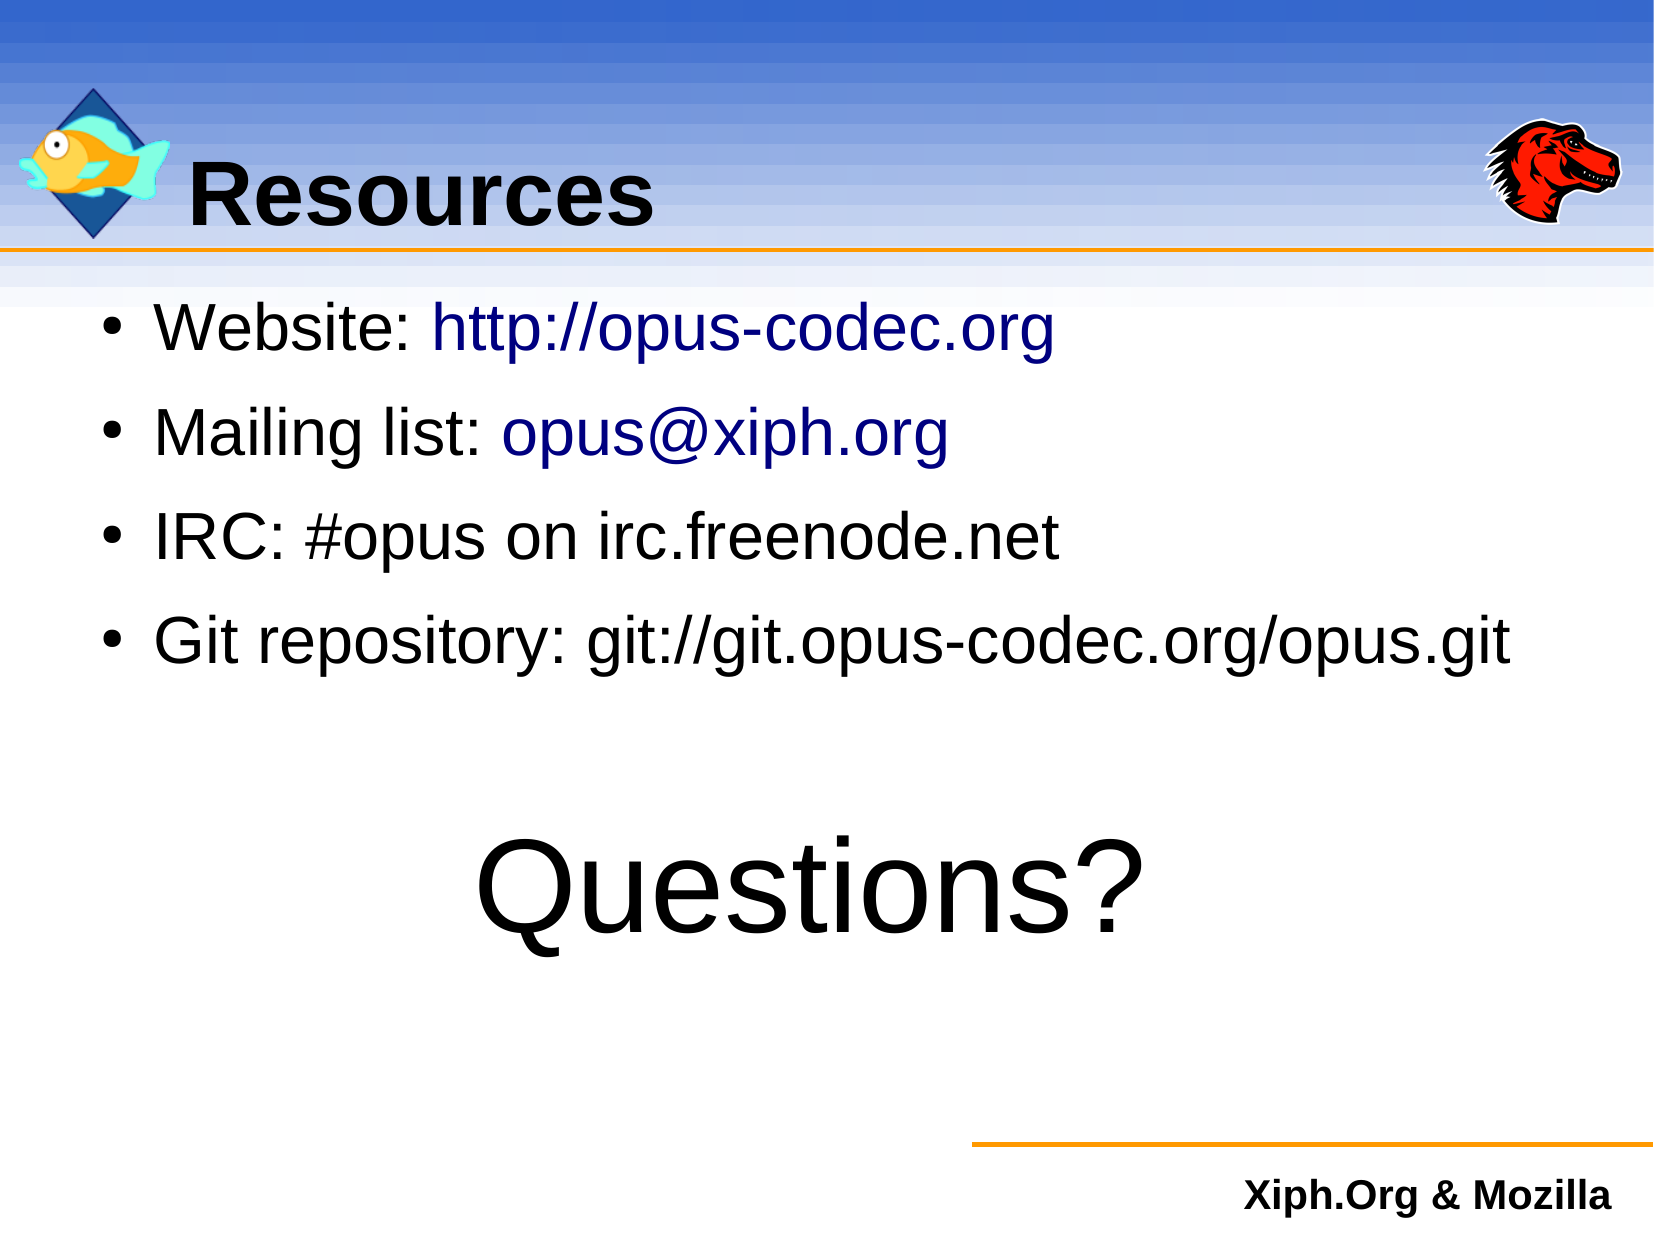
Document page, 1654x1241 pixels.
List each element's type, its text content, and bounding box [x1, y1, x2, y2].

title Resources [187, 37, 1558, 245]
list Website: http://opus-codec.org Mailing list: opus@xiph.org IRC: #opus on irc.freenode.net Git repository: git://git.opus-codec.org/opus.git Questions? [82, 290, 1538, 1010]
picture [0, 0, 1654, 248]
picture [0, 252, 1654, 1241]
